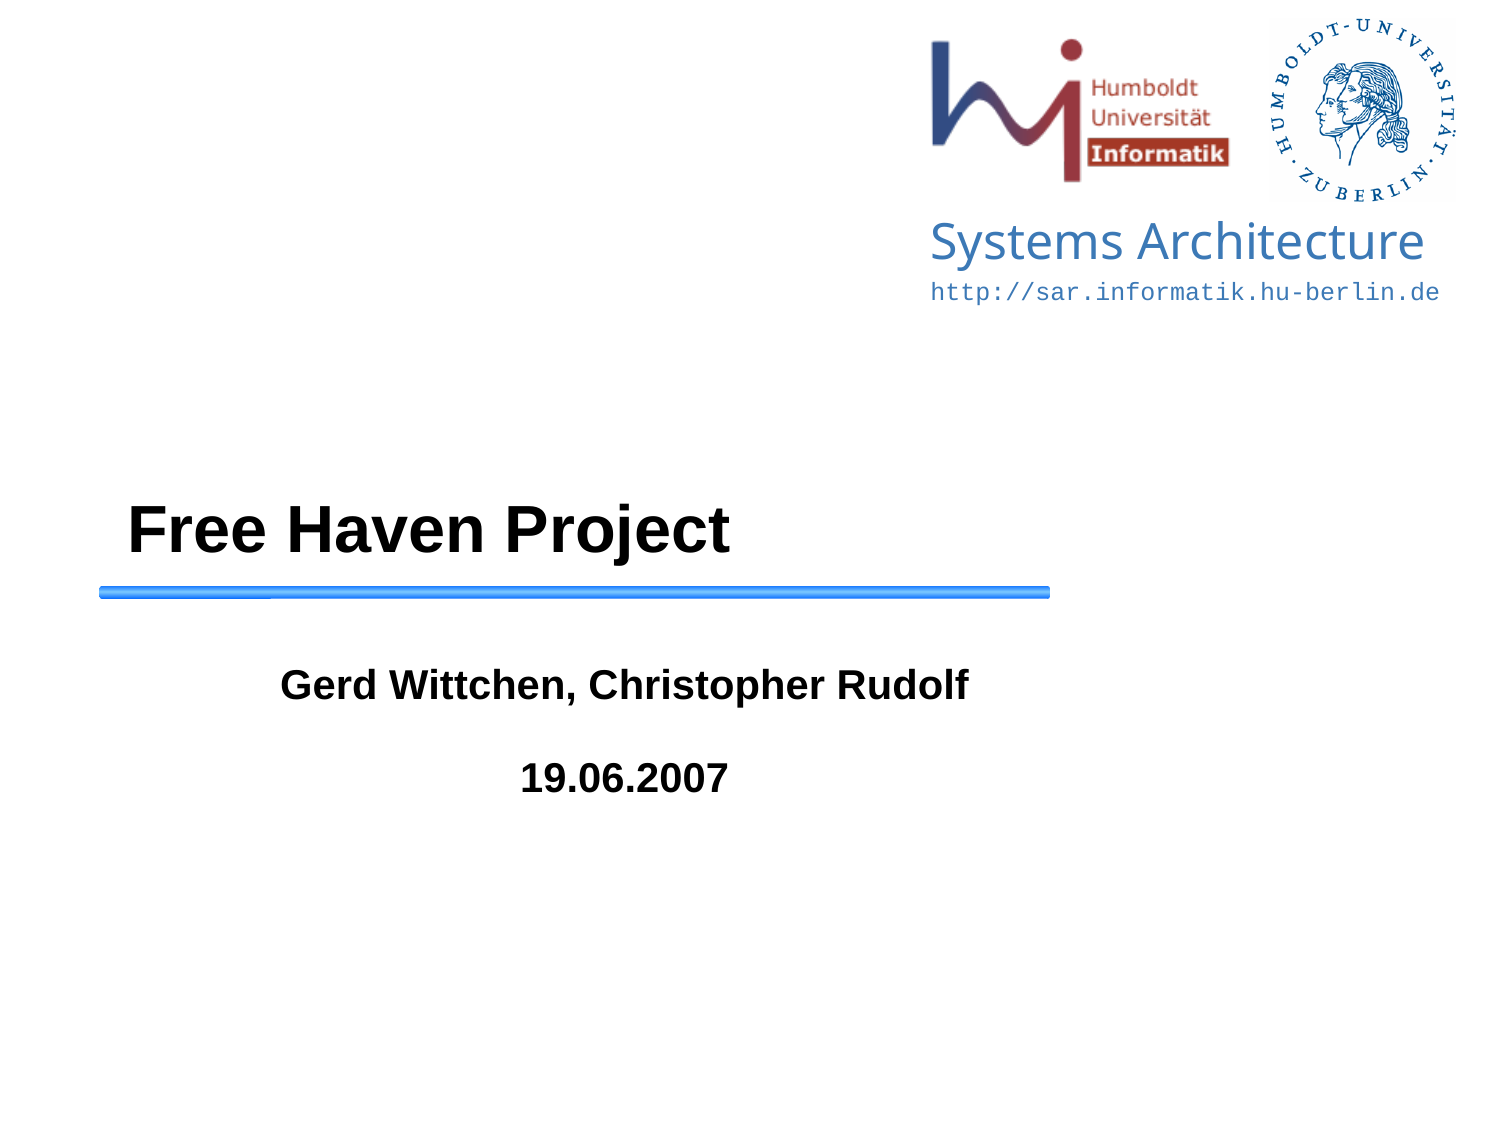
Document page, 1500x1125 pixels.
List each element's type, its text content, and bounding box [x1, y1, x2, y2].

picture [922, 30, 1235, 187]
picture [1269, 18, 1456, 202]
text_box Gerd Wittchen, Christopher Rudolf 19.06.2007 [99, 654, 1150, 942]
title Free Haven Project [112, 408, 1128, 651]
